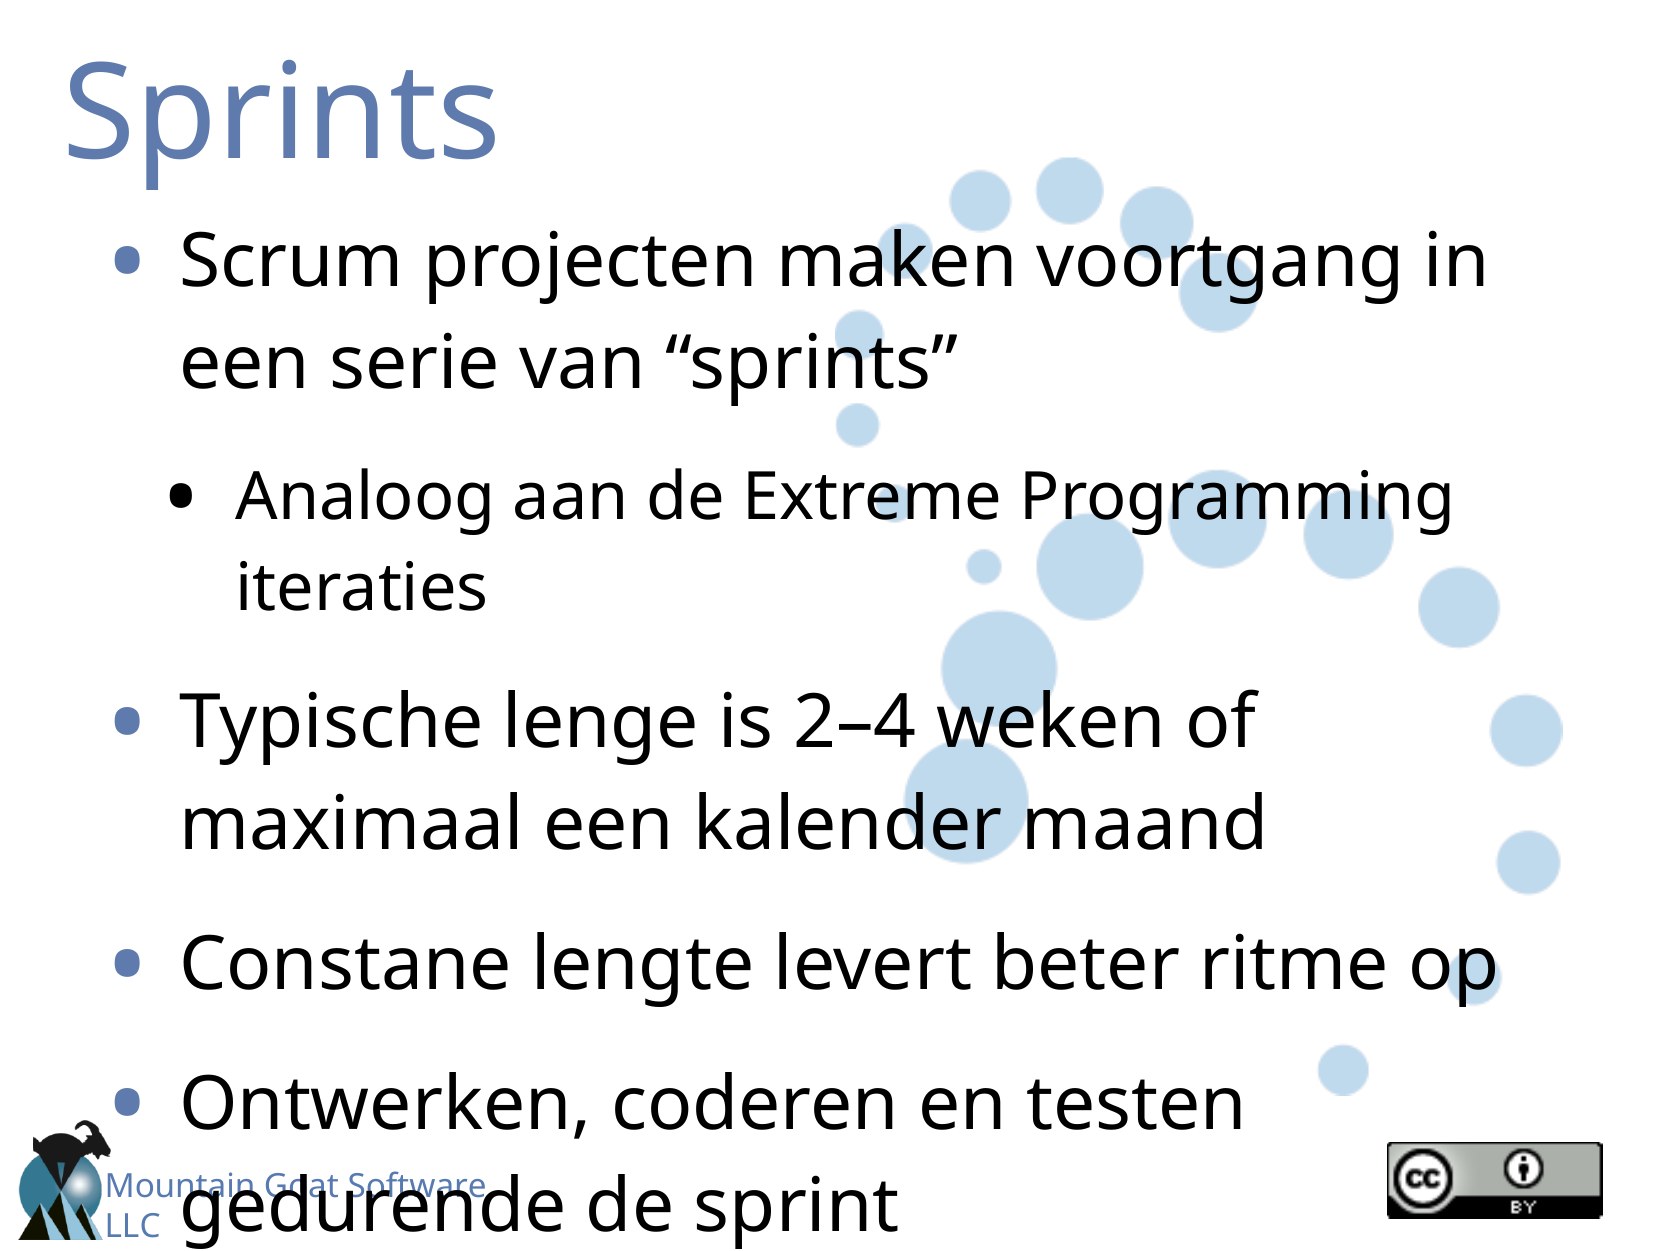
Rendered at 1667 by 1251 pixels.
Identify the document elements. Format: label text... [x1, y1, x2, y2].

picture [835, 194, 1563, 199]
picture [18, 1120, 111, 1240]
list Scrum projecten maken voortgang in een serie van “sprints” Analoog aan de Extreme Programming iteraties Typische lenge is 2–4 weken of maximaal een kalender maand Constane lengte levert beter ritme op Ontwerken, coderen en testen gedurende de sprint [58, 199, 1611, 1222]
title Sprints [56, 18, 1609, 194]
